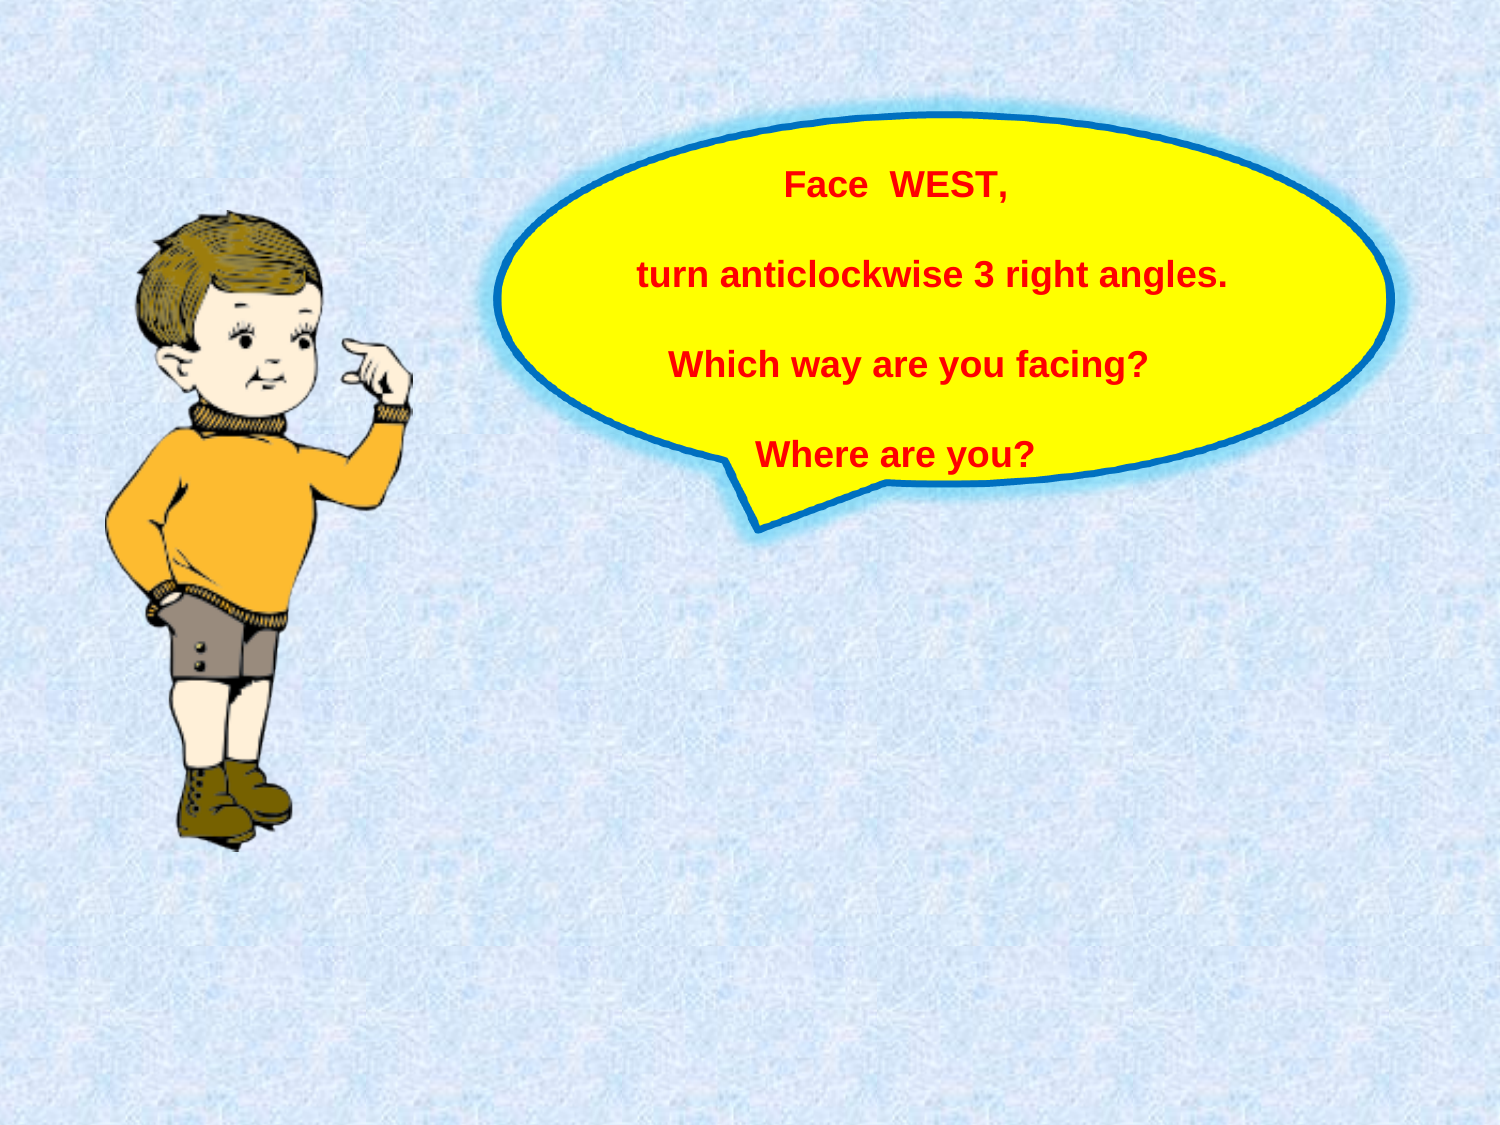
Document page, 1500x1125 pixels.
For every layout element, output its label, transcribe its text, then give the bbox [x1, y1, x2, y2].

picture [0, 0, 1500, 1125]
text_box Face WEST, turn anticlockwise 3 right angles. Which way are you facing? Where are you? [527, 152, 1278, 483]
